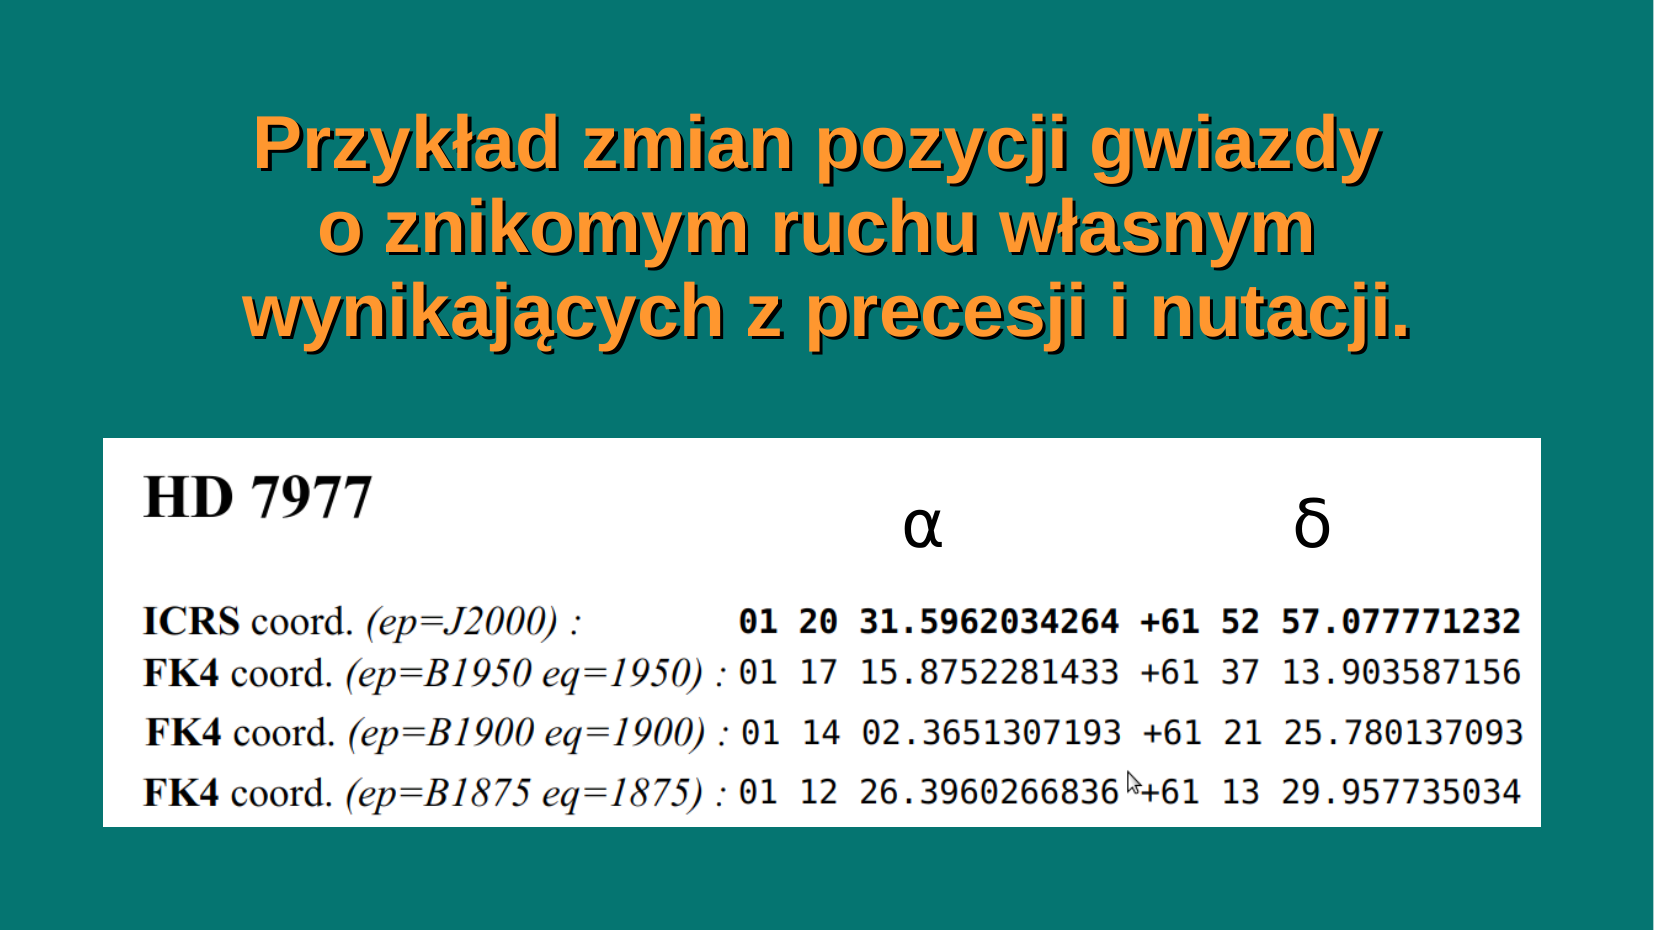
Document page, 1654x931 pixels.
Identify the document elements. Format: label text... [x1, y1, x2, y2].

text_box α [887, 477, 993, 571]
title Przykład zmian pozycji gwiazdy o znikomym ruchu własnym wynikających z precesji i nutacji. [69, 86, 1586, 367]
picture [103, 438, 1541, 827]
text_box δ [1278, 477, 1384, 571]
